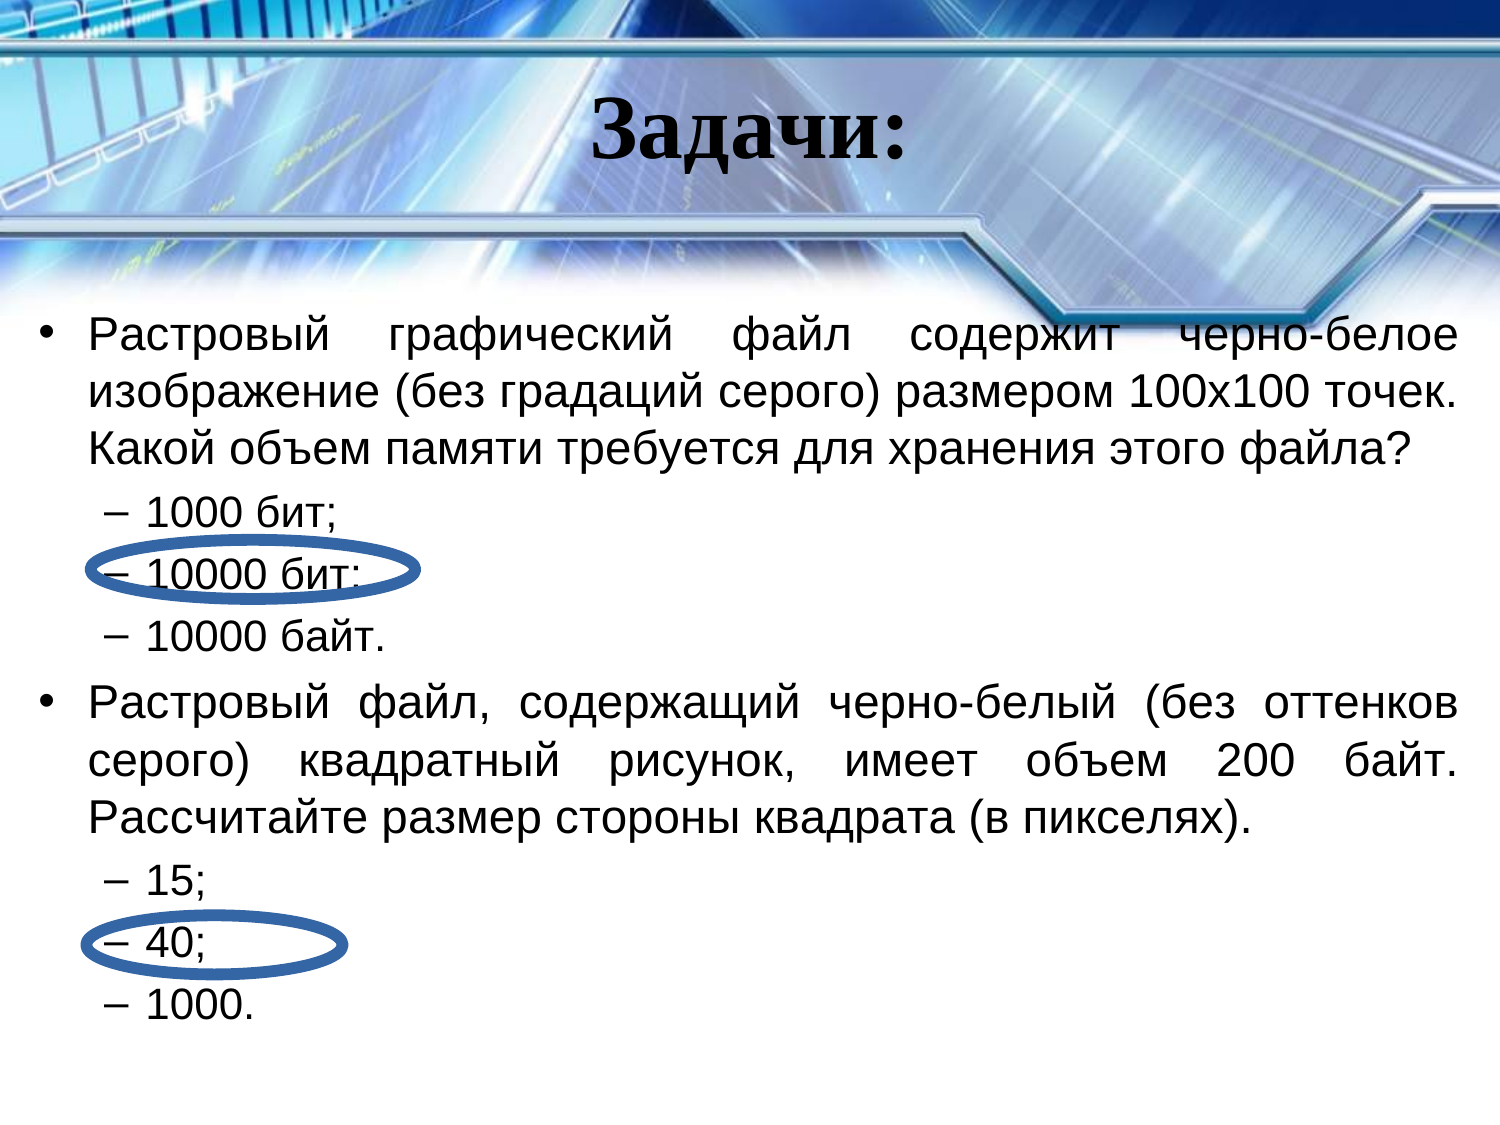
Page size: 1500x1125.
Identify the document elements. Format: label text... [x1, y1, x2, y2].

picture [0, 0, 1500, 1125]
title Задачи: [110, 20, 1392, 224]
list Растровый графический файл содержит черно-белое изображение (без градаций серого) размером 100х100 точек. Какой объем памяти требуется для хранения этого файла? 1000 бит; 10000 бит; 10000 байт. Растровый файл, содержащий черно-белый (без оттенков серого) квадратный рисунок, имеет объем 200 байт. Рассчитайте размер стороны квадрата (в пикселях). 15; 40; 1000. [23, 295, 1477, 1093]
